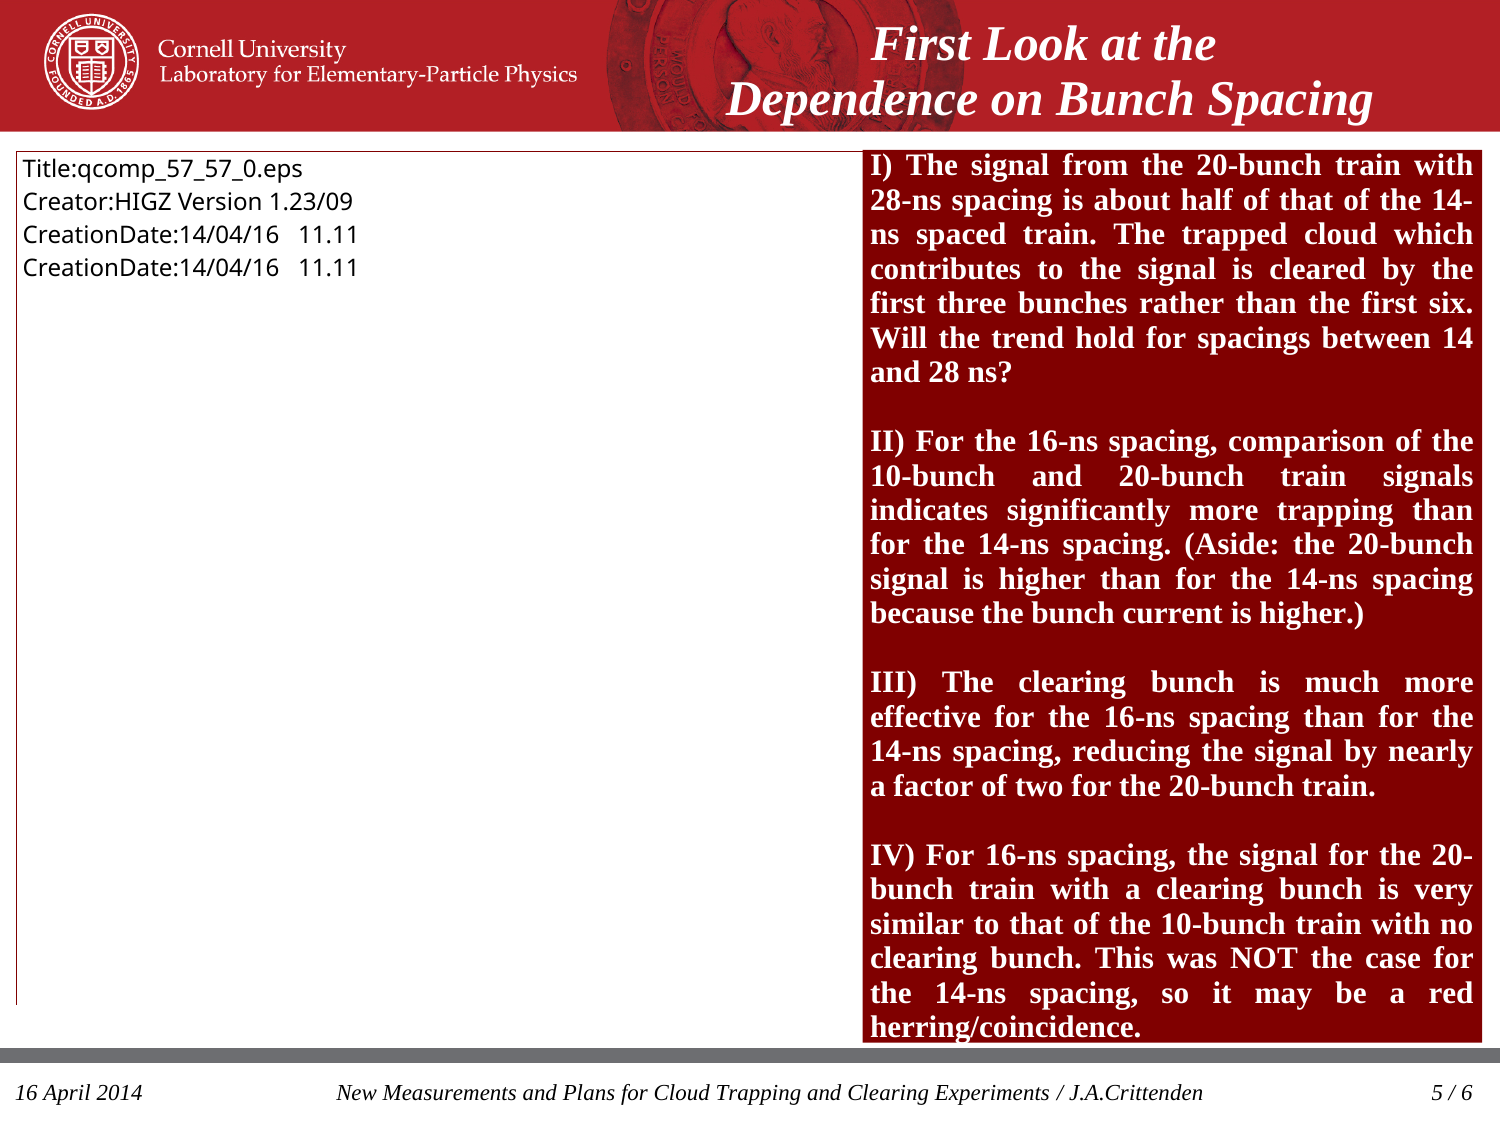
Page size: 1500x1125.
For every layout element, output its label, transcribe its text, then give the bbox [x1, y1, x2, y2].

text_box I) The signal from the 20-bunch train with 28-ns spacing is about half of that of the 14-ns spaced train. The trapped cloud which contributes to the signal is cleared by the first three bunches rather than the first six. Will the trend hold for spacings between 14 and 28 ns? II) For the 16-ns spacing, comparison of the 10-bunch and 20-bunch train signals indicates significantly more trapping than for the 14-ns spacing. (Aside: the 20-bunch signal is higher than for the 14-ns spacing because the bunch current is higher.) III) The clearing bunch is much more effective for the 16-ns spacing than for the 14-ns spacing, reducing the signal by nearly a factor of two for the 20-bunch train. IV) For 16-ns spacing, the signal for the 20-bunch train with a clearing bunch is very similar to that of the 10-bunch train with no clearing bunch. This was NOT the case for the 14-ns spacing, so it may be a red herring/coincidence. [862, 149, 1483, 1043]
title First Look at the Dependence on Bunch Spacing [600, 7, 1500, 136]
picture [15, 149, 862, 1006]
picture [0, 0, 1500, 132]
